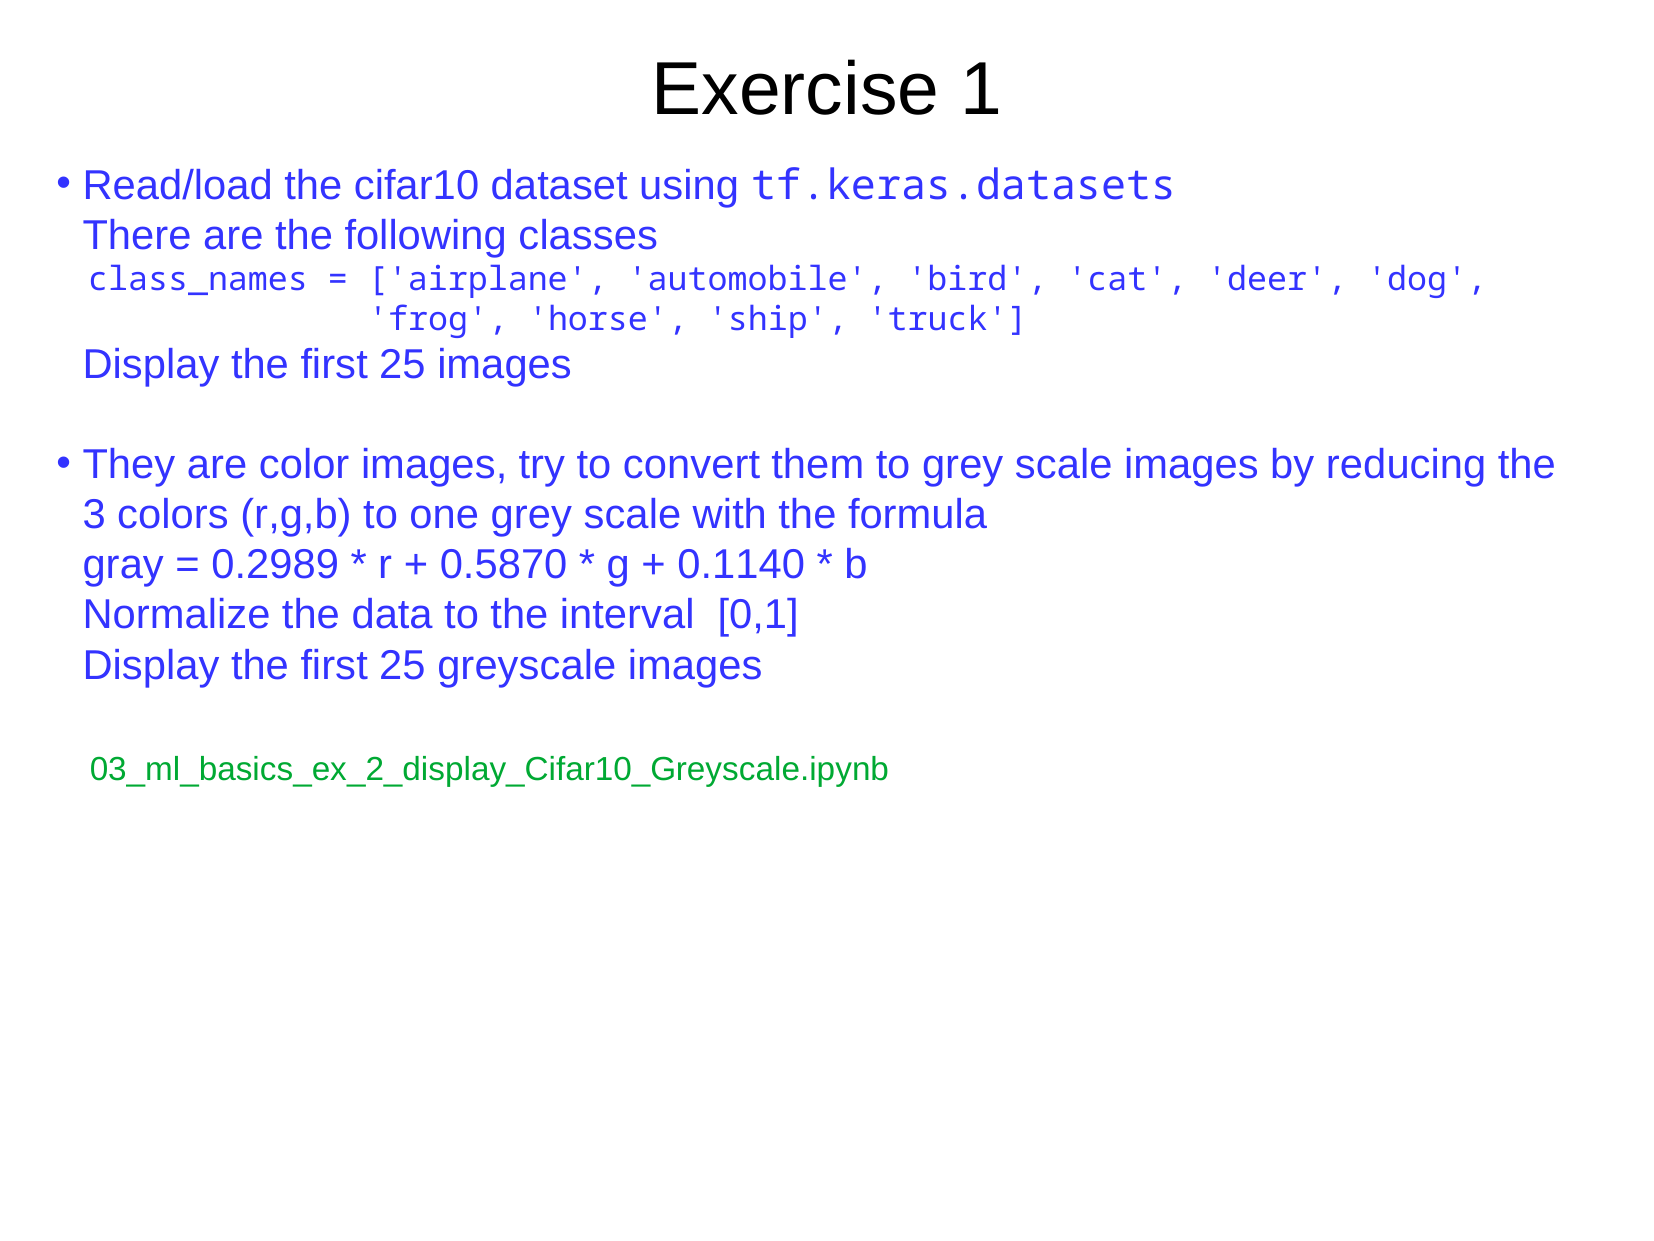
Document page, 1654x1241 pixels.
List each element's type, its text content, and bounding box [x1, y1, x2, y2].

title Exercise 1 [151, 0, 1502, 150]
text_box 03_ml_basics_ex_2_display_Cifar10_Greyscale.ipynb [75, 743, 960, 796]
text_box Read/load the cifar10 dataset using tf.keras.datasets There are the following classes class_names = ['airplane', 'automobile', 'bird', 'cat', 'deer', 'dog', 'frog', 'horse', 'ship', 'truck'] Display the first 25 images They are color images, try to convert them to grey scale images by reducing the 3 colors (r,g,b) to one grey scale with the formula gray = 0.2989 * r + 0.5870 * g + 0.1140 * b Normalize the data to the interval [0,1] Display the first 25 greyscale images [41, 150, 1654, 1241]
